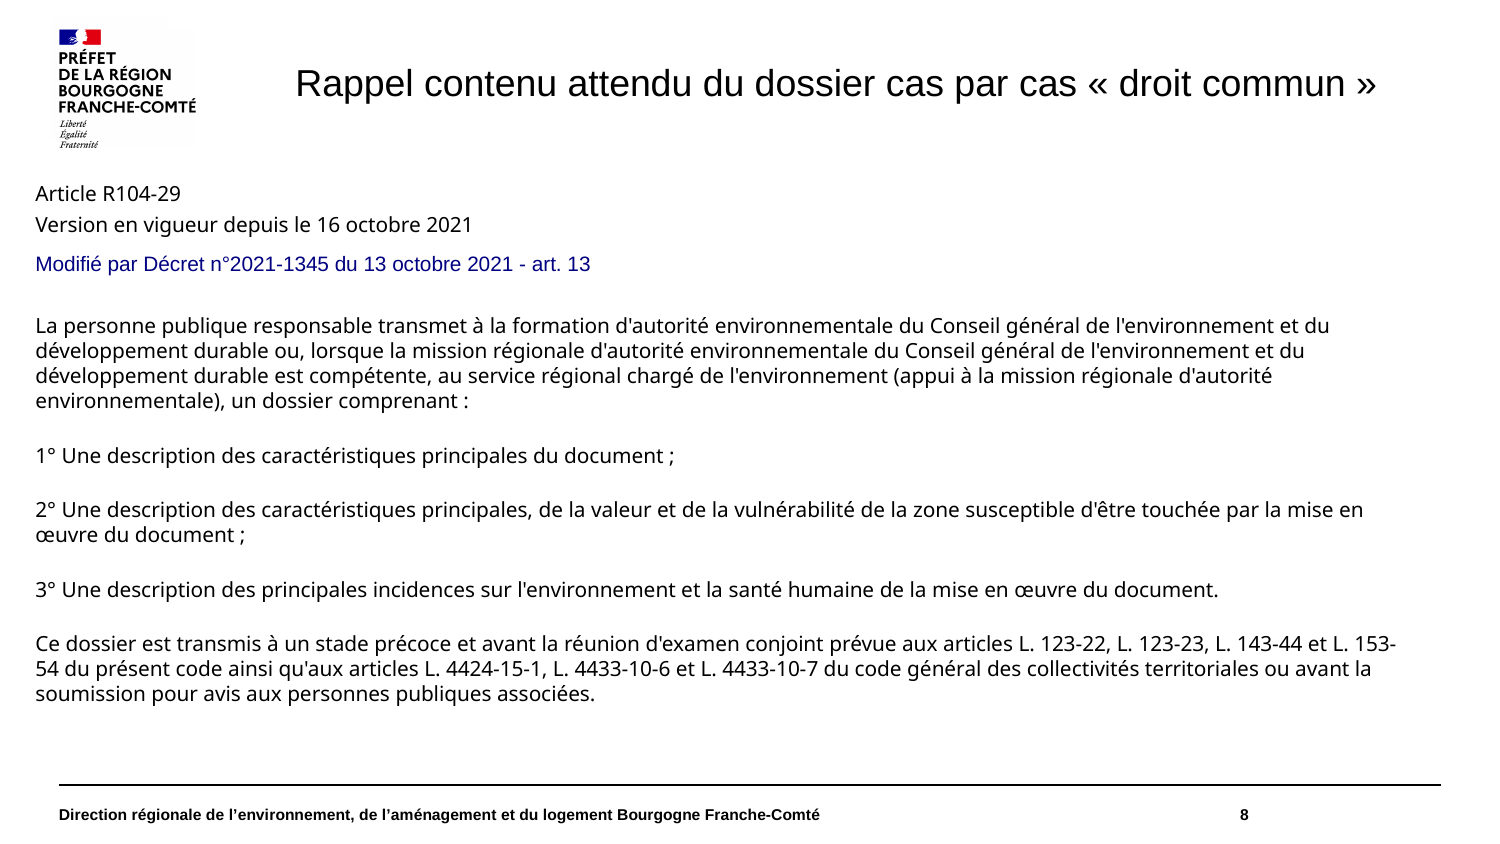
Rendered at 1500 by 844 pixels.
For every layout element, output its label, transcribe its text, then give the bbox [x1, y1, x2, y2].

title Rappel contenu attendu du dossier cas par cas « droit commun » [295, 59, 1500, 178]
picture [50, 17, 196, 148]
list Article R104-29 Version en vigueur depuis le 16 octobre 2021 Modifié par Décret n°2021-1345 du 13 octobre 2021 - art. 13 La personne publique responsable transmet à la formation d'autorité environnementale du Conseil général de l'environnement et du développement durable ou, lorsque la mission régionale d'autorité environnementale du Conseil général de l'environnement et du développement durable est compétente, au service régional chargé de l'environnement (appui à la mission régionale d'autorité environnementale), un dossier comprenant : 1° Une description des caractéristiques principales du document ; 2° Une description des caractéristiques principales, de la valeur et de la vulnérabilité de la zone susceptible d'être touchée par la mise en œuvre du document ; 3° Une description des principales incidences sur l'environnement et la santé humaine de la mise en œuvre du document. Ce dossier est transmis à un stade précoce et avant la réunion d'examen conjoint prévue aux articles L. 123-22, L. 123-23, L. 143-44 et L. 153-54 du présent code ainsi qu'aux articles L. 4424-15-1, L. 4433-10-6 et L. 4433-10-7 du code général des collectivités territoriales ou avant la soumission pour avis aux personnes publiques associées. [35, 180, 1418, 603]
